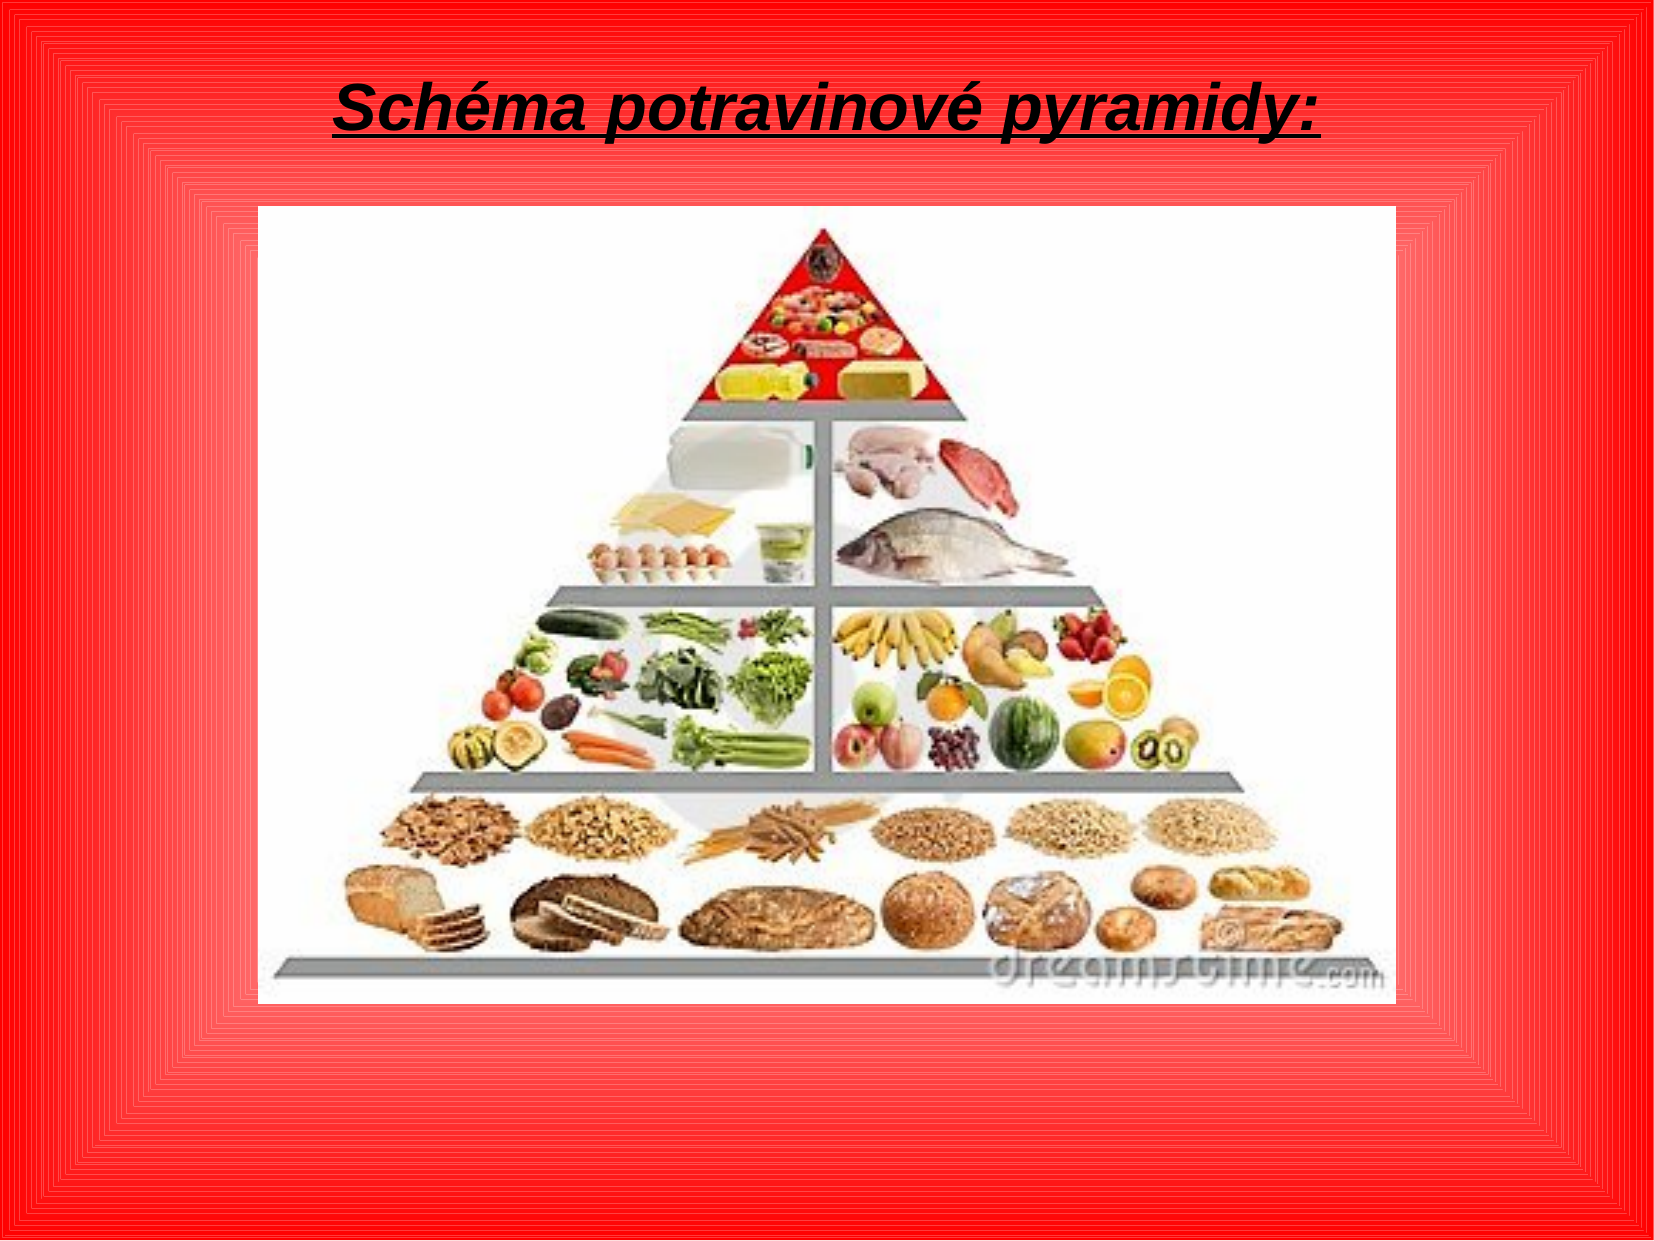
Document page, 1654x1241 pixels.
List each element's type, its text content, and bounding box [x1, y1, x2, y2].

picture [258, 206, 1396, 1004]
title Schéma potravinové pyramidy: [82, 0, 1571, 208]
